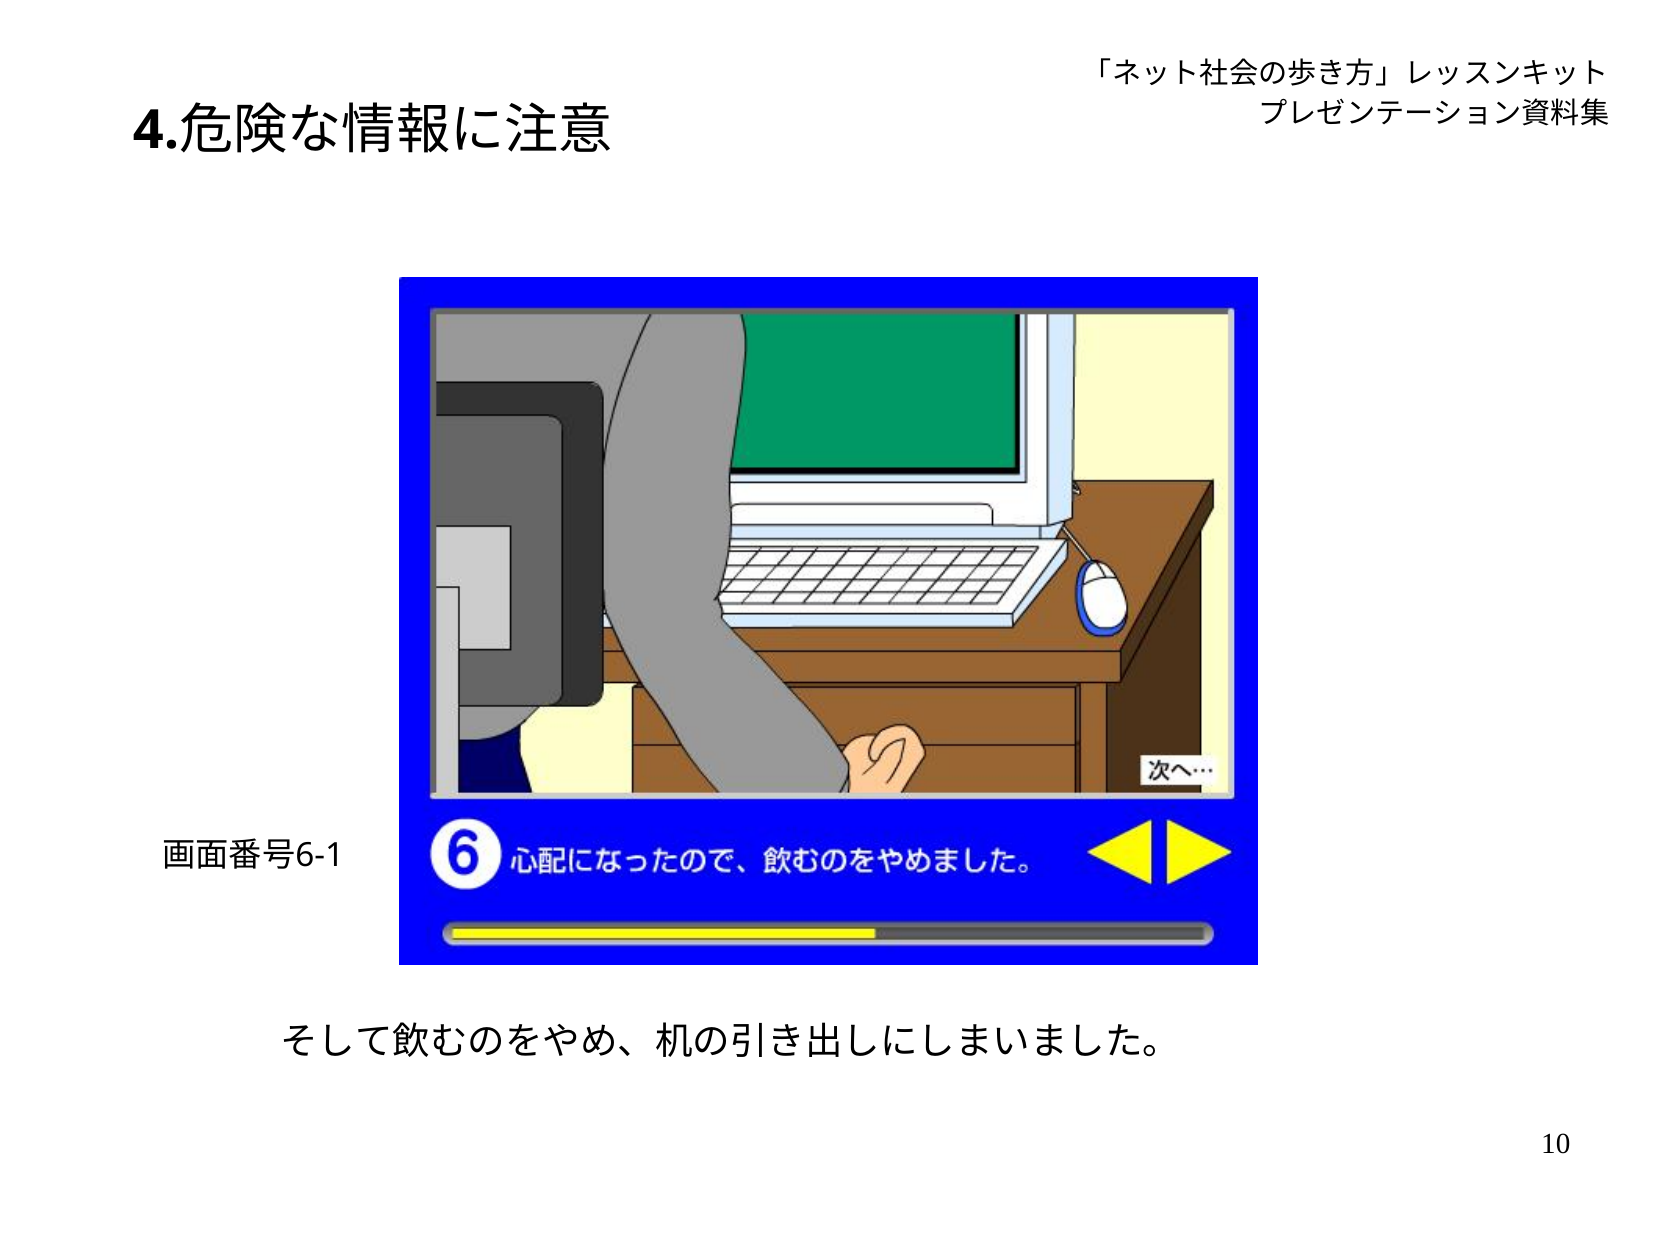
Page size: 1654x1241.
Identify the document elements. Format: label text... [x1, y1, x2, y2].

text_box 4.危険な情報に注意 [118, 88, 1093, 169]
text_box 画面番号6-1 [147, 826, 384, 882]
text_box 「ネット社会の歩き方」レッスンキット プレゼンテーション資料集 [1062, 44, 1625, 139]
picture [399, 277, 1258, 965]
text_box そして飲むのをやめ、机の引き出しにしまいました。 [265, 1003, 1447, 1074]
